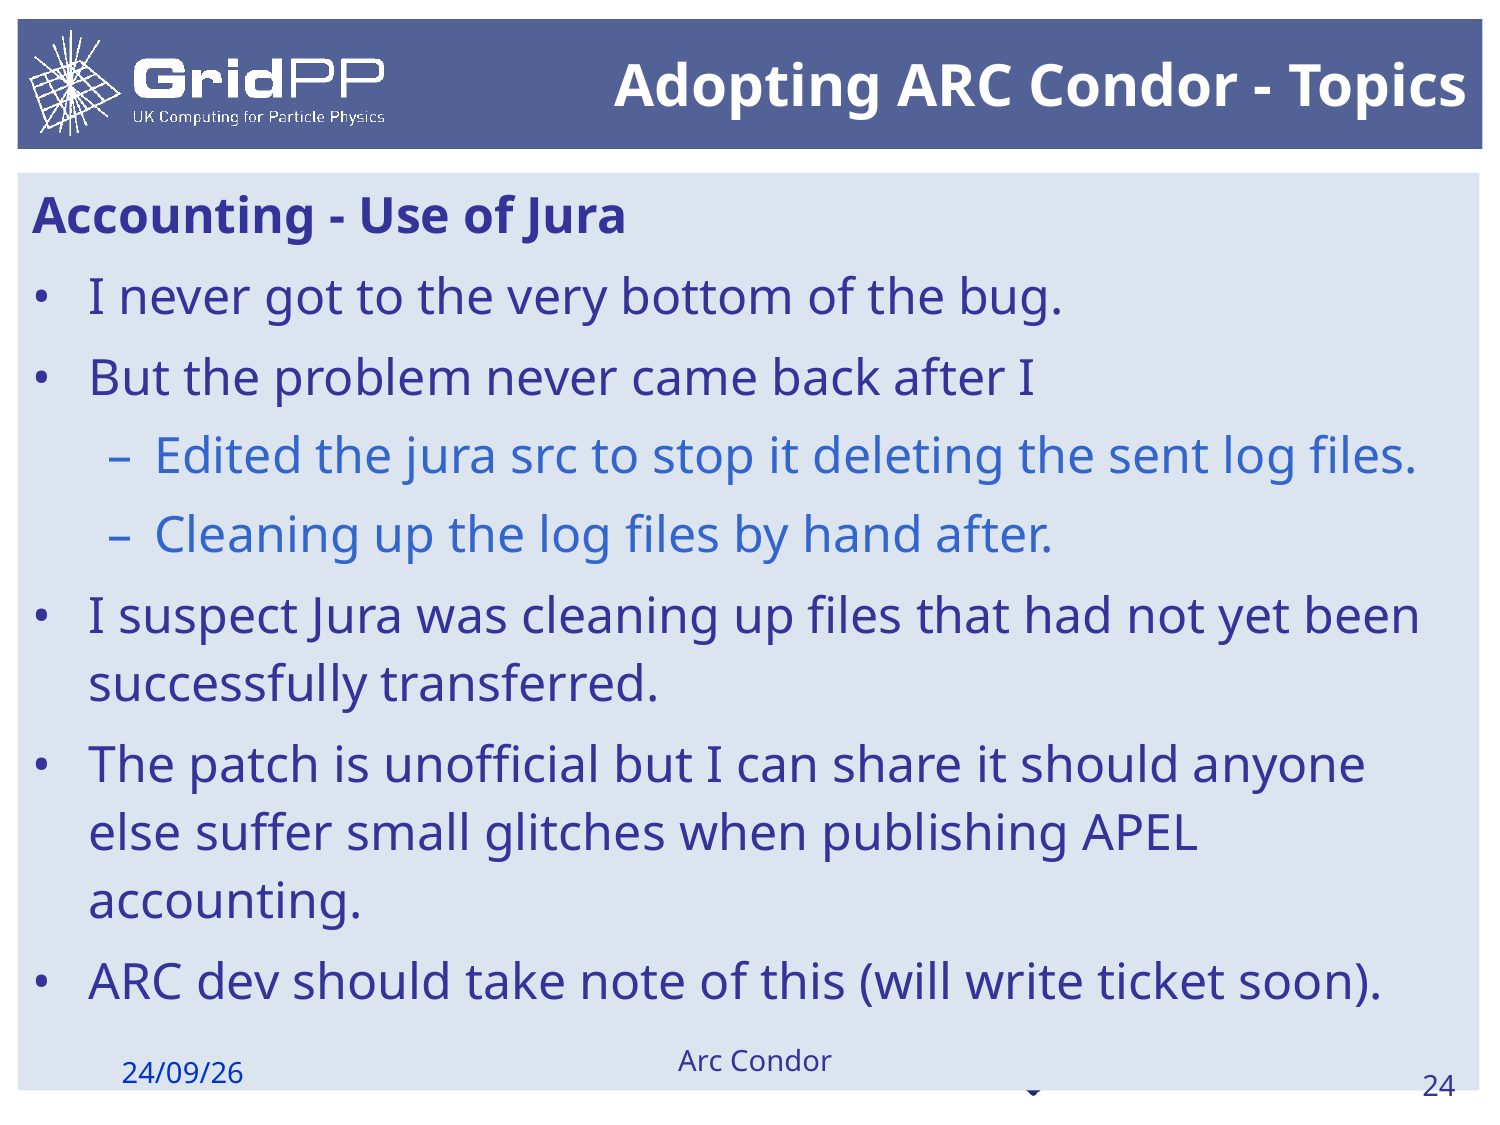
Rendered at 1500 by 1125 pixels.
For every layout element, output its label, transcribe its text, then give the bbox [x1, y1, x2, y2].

title Adopting ARC Condor - Topics [513, 19, 1483, 149]
picture [1009, 1091, 1323, 1096]
text_box 02/03/16 [29, 1046, 337, 1095]
picture [29, 30, 384, 136]
text_box <number> [1388, 1059, 1471, 1094]
text_box Arc Condor [536, 1034, 975, 1094]
list Accounting - Use of Jura I never got to the very bottom of the bug. But the problem never came back after I Edited the jura src to stop it deleting the sent log files. Cleaning up the log files by hand after. I suspect Jura was cleaning up files that had not yet been successfully transferred. The patch is unofficial but I can share it should anyone else suffer small glitches when publishing APEL accounting. ARC dev should take note of this (will write ticket soon). [17, 172, 1480, 910]
